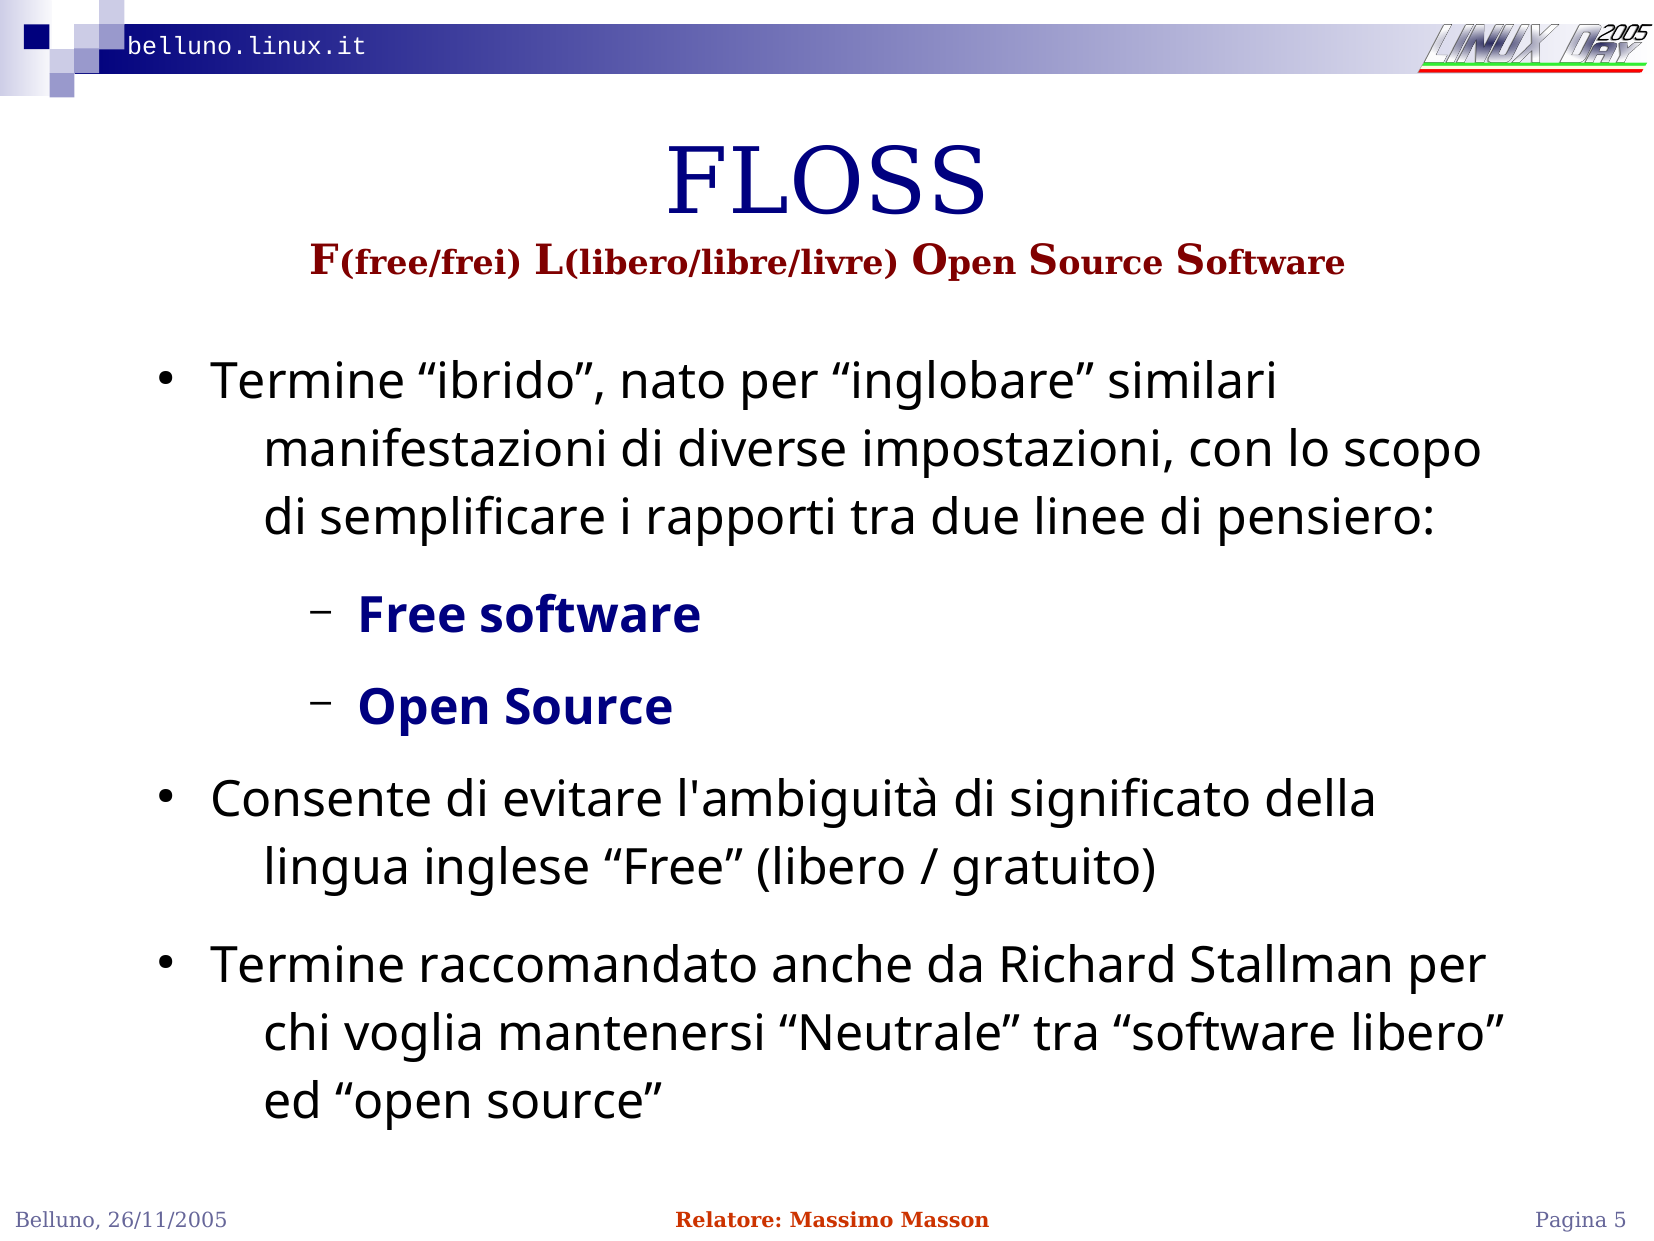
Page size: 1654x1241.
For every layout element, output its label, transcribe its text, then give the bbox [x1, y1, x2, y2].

list Termine “ibrido”, nato per “inglobare” similari manifestazioni di diverse impostazioni, con lo scopo di semplificare i rapporti tra due linee di pensiero: Free software Open Source Consente di evitare l'ambiguità di significato della lingua inglese “Free” (libero / gratuito) Termine raccomandato anche da Richard Stallman per chi voglia mantenersi “Neutrale” tra “software libero” ed “open source” [121, 344, 1534, 1127]
picture [1417, 24, 1654, 73]
title FLOSS F(free/frei) L(libero/libre/livre) Open Source Software [121, 102, 1534, 311]
